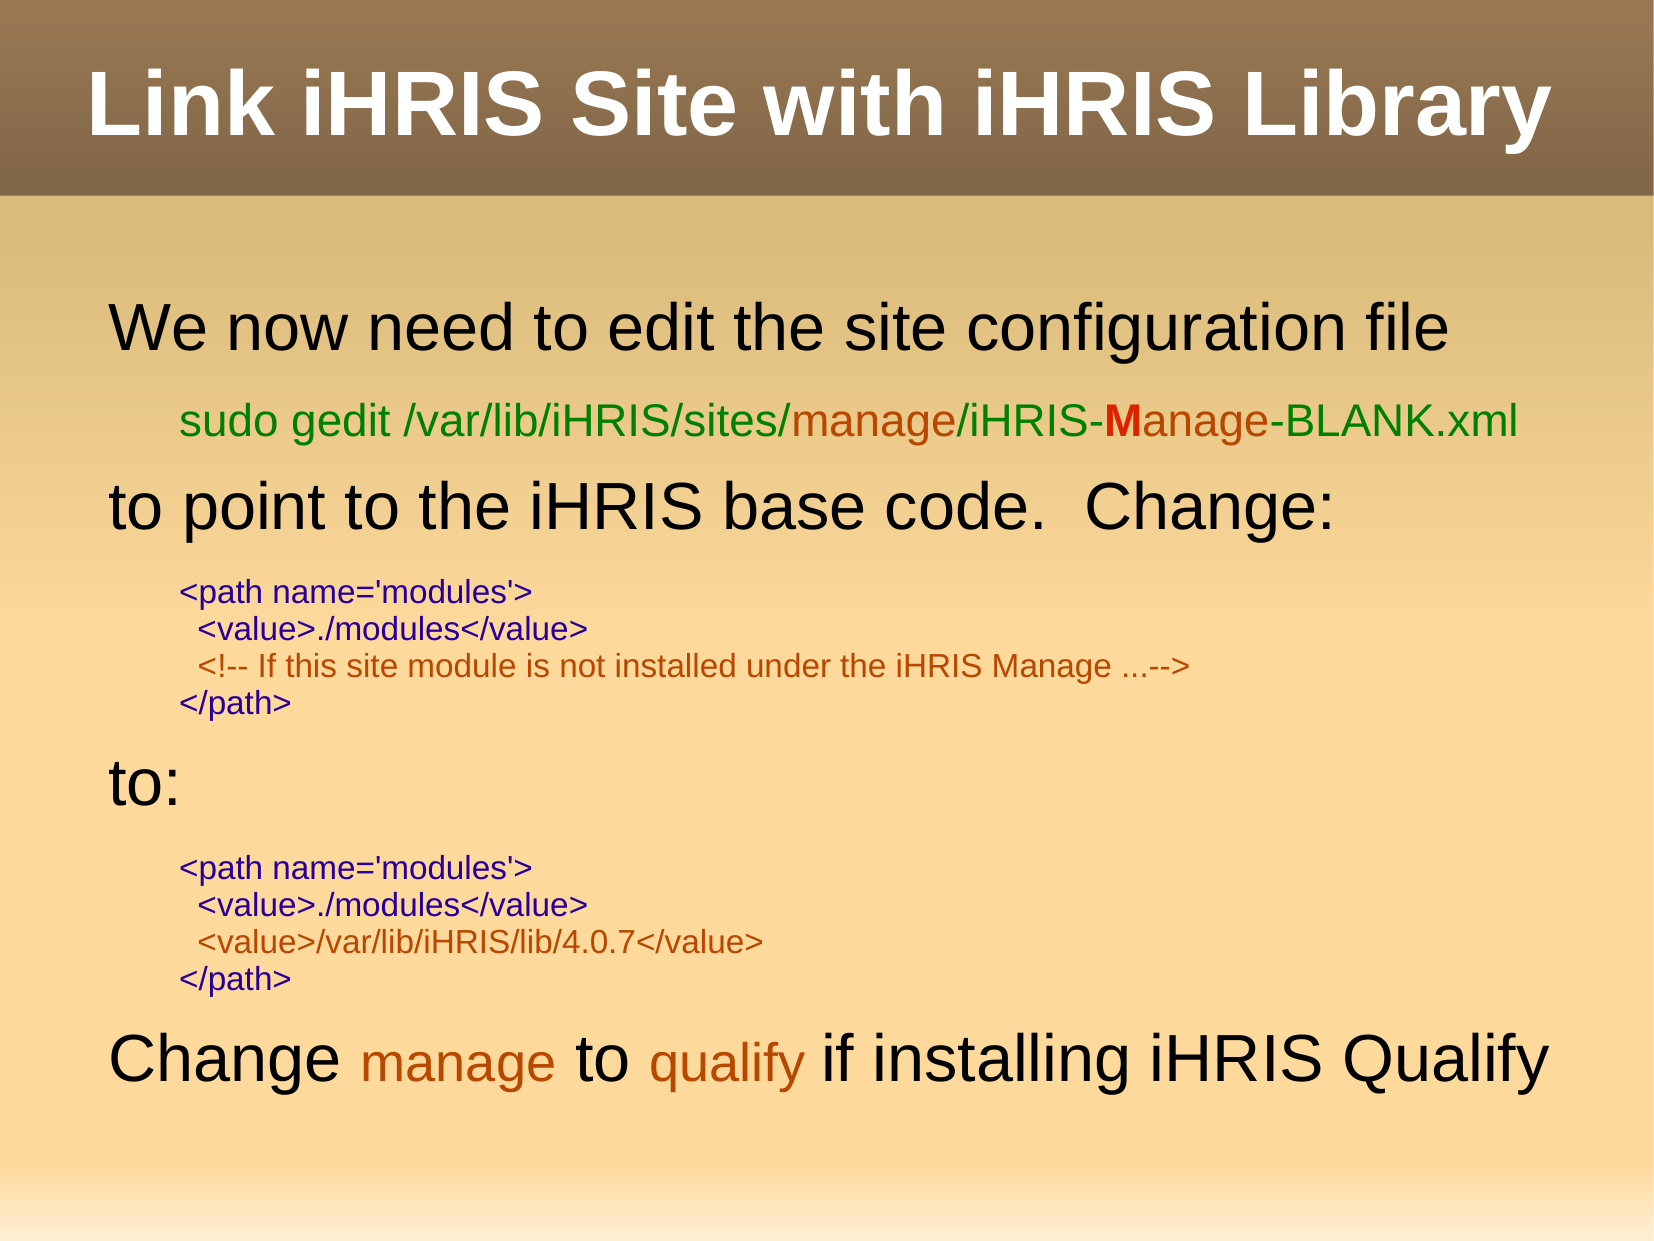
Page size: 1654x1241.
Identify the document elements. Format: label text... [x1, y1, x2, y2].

list We now need to edit the site configuration file sudo gedit /var/lib/iHRIS/sites/manage/iHRIS-Manage-BLANK.xml to point to the iHRIS base code. Change: <path name='modules'> <value>./modules</value> <!-- If this site module is not installed under the iHRIS Manage ...--> </path> to: <path name='modules'> <value>./modules</value> <value>/var/lib/iHRIS/lib/4.0.7</value> </path> Change manage to qualify if installing iHRIS Qualify [37, 290, 1613, 1097]
title Link iHRIS Site with iHRIS Library [76, 7, 1565, 200]
picture [0, 0, 1654, 1241]
